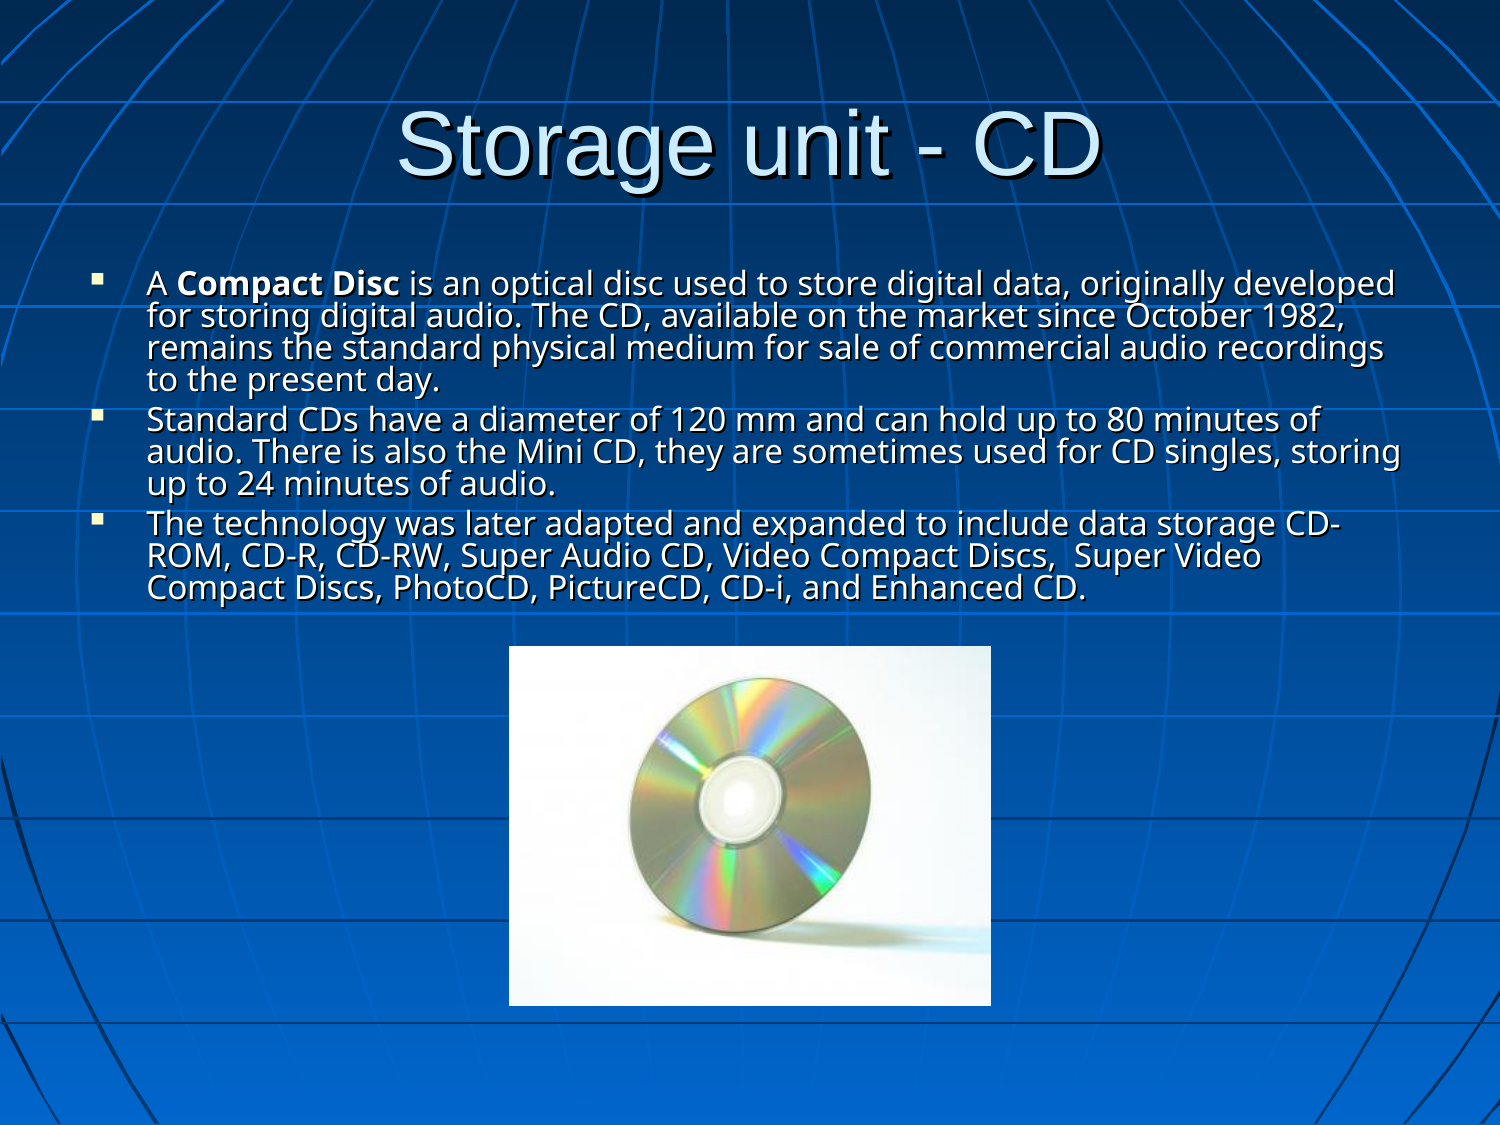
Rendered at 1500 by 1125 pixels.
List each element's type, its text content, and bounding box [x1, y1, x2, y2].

list A Compact Disc is an optical disc used to store digital data, originally developed for storing digital audio. The CD, available on the market since October 1982, remains the standard physical medium for sale of commercial audio recordings to the present day. Standard CDs have a diameter of 120 mm and can hold up to 80 minutes of audio. There is also the Mini CD, they are sometimes used for CD singles, storing up to 24 minutes of audio. The technology was later adapted and expanded to include data storage CD-ROM, CD-R, CD-RW, Super Audio CD, Video Compact Discs, Super Video Compact Discs, PhotoCD, PictureCD, CD-i, and Enhanced CD. [75, 262, 1426, 622]
title Storage unit - CD [75, 45, 1426, 233]
text_box [509, 646, 991, 1006]
